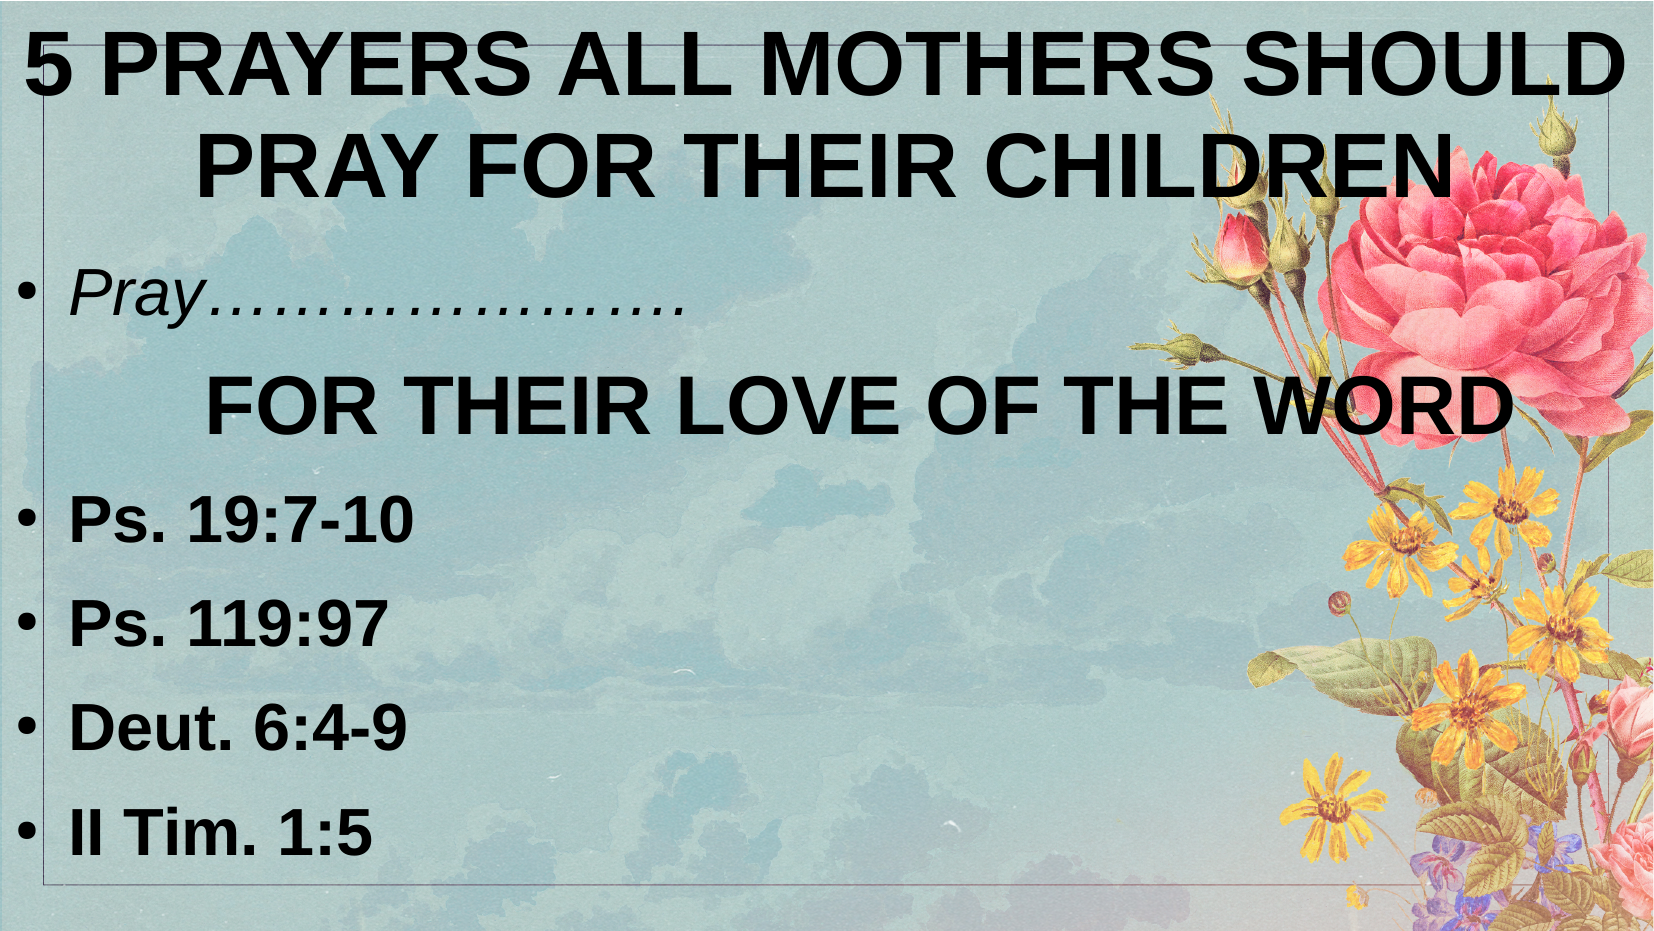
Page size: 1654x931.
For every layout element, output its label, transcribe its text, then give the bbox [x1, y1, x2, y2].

title 5 PRAYERS ALL MOTHERS SHOULD PRAY FOR THEIR CHILDREN [0, 0, 1654, 255]
list Pray…………………. FOR THEIR LOVE OF THE WORD Ps. 19:7-10 Ps. 119:97 Deut. 6:4-9 II Tim. 1:5 [0, 255, 1654, 931]
